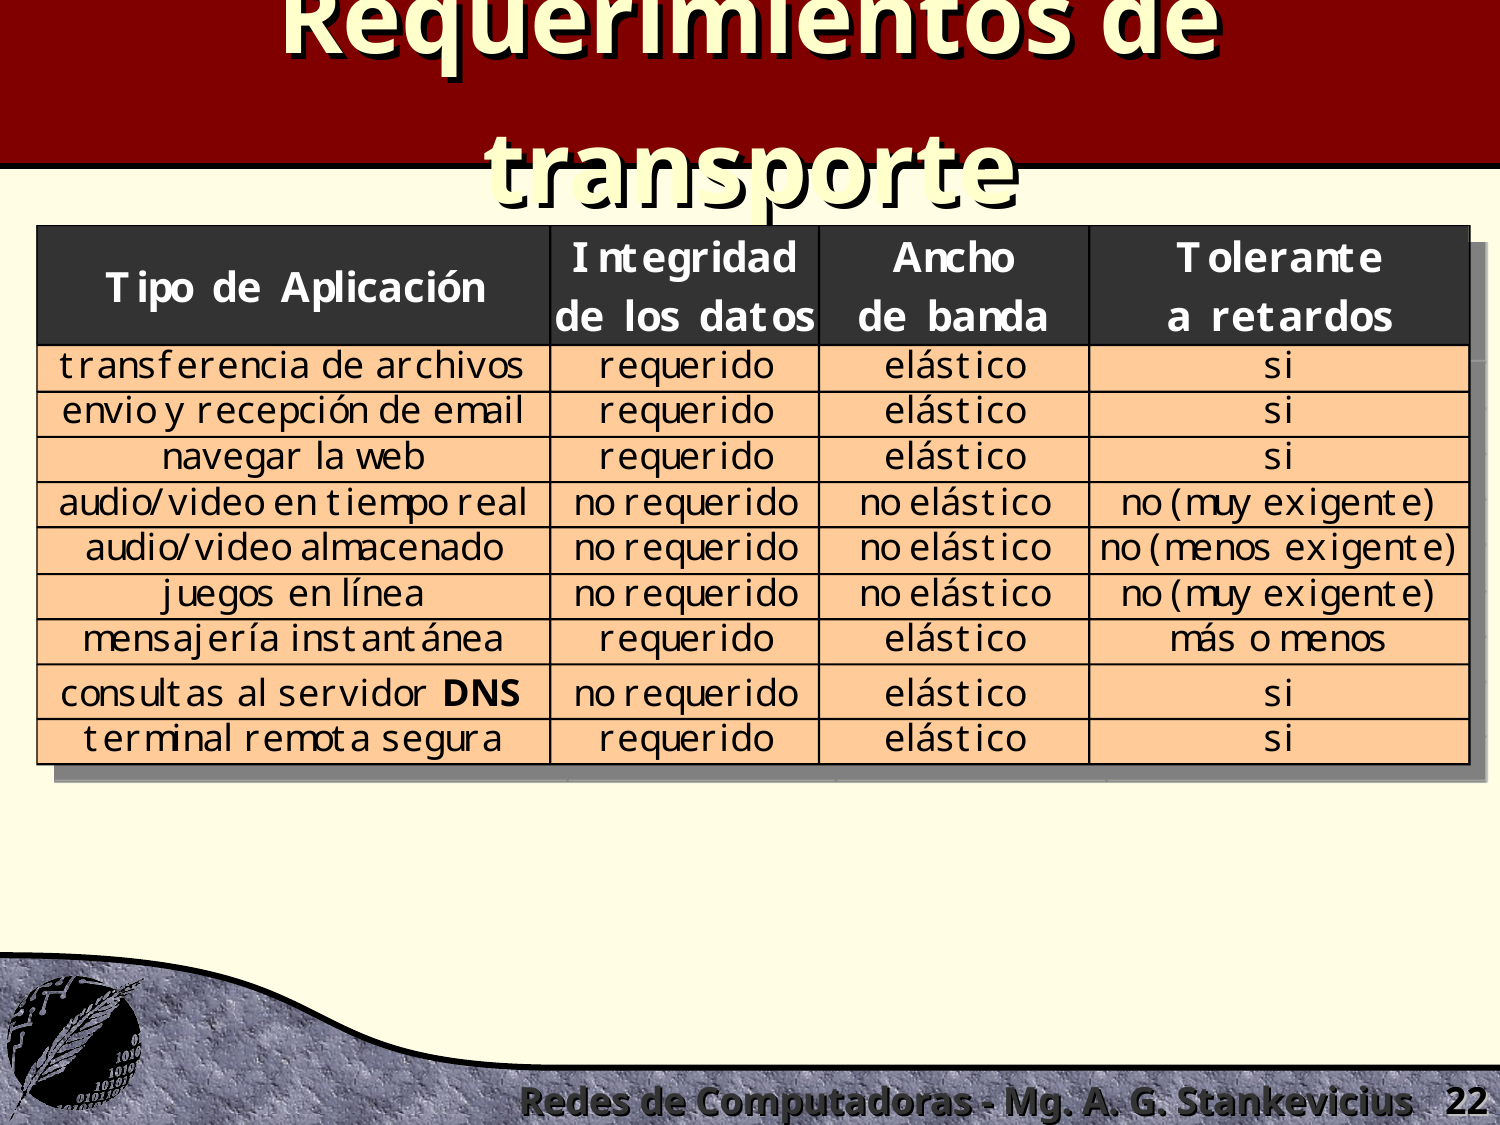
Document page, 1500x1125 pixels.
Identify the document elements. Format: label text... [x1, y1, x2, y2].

picture [0, 959, 1500, 1125]
picture [1047, 1100, 1054, 1110]
chart [36, 224, 1500, 953]
title Requerimientos de transporte [15, 5, 1485, 160]
picture [790, 1100, 795, 1110]
